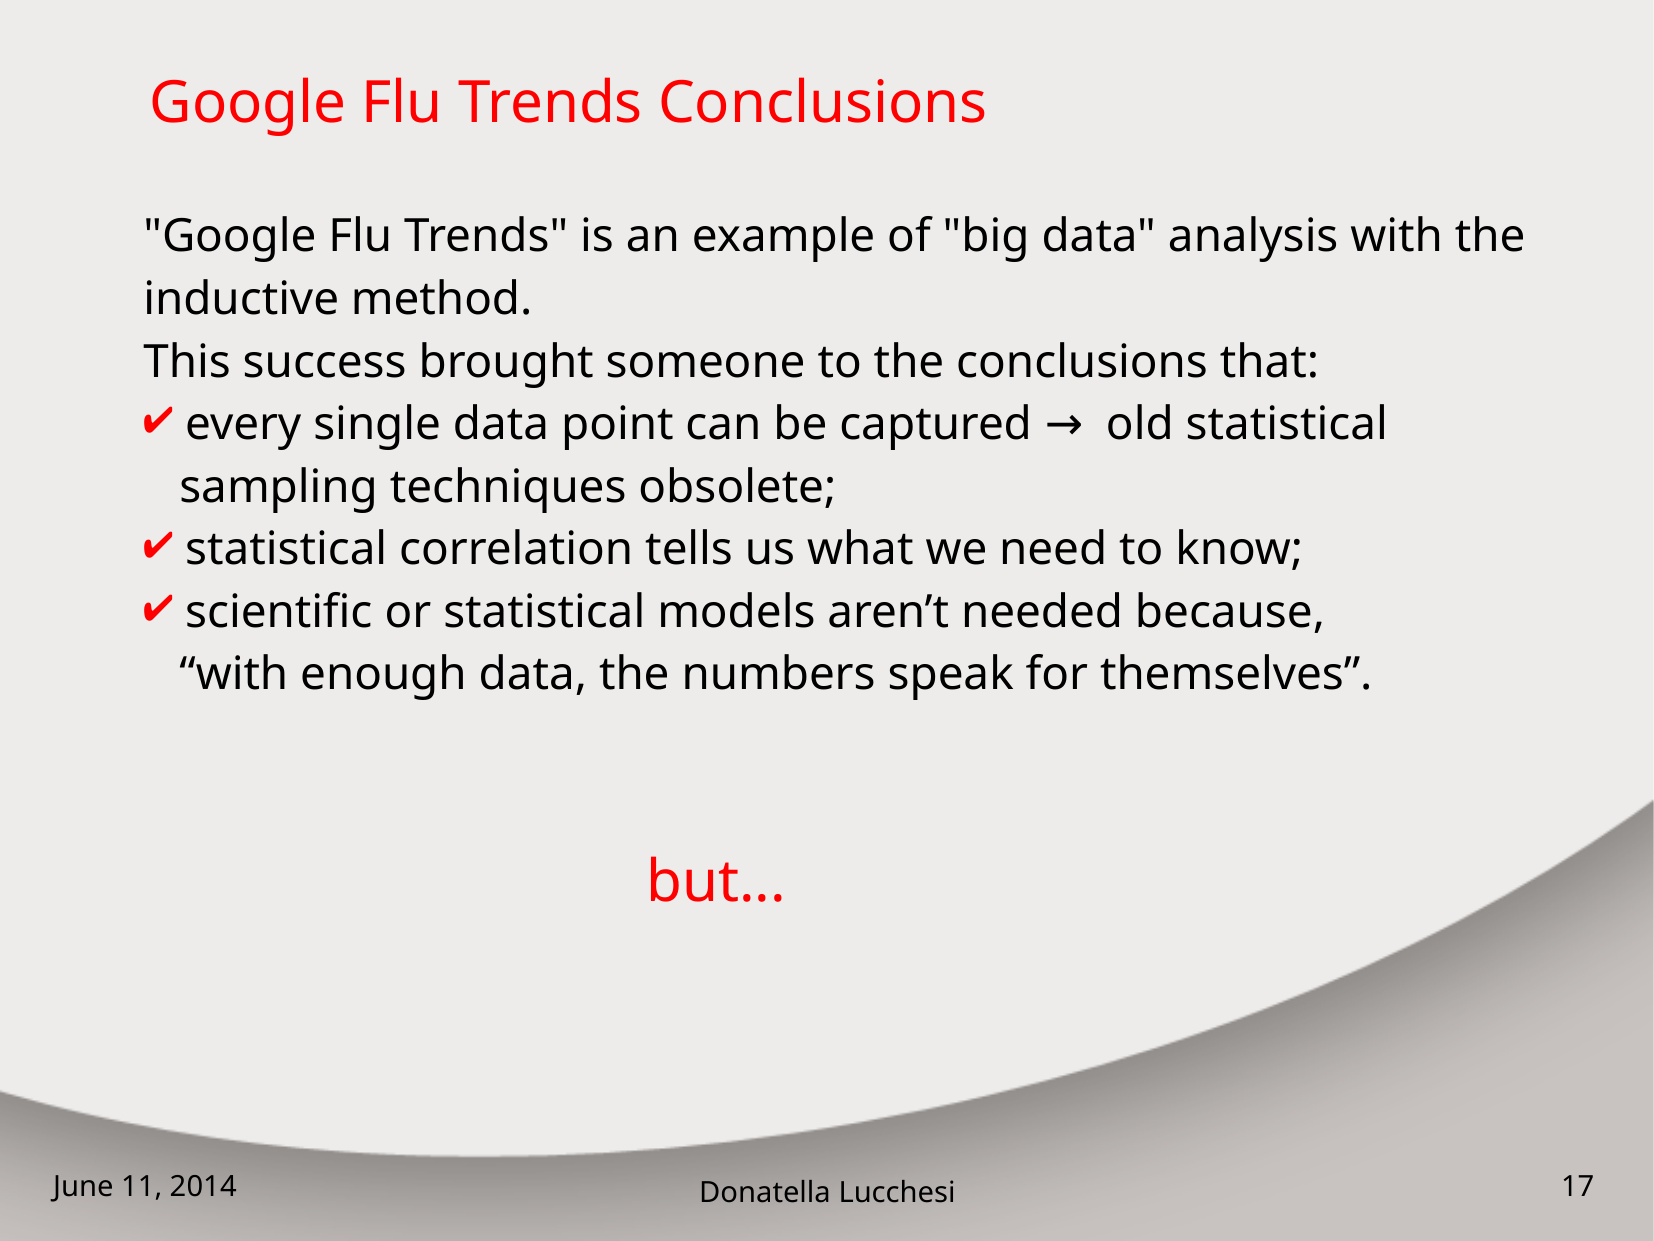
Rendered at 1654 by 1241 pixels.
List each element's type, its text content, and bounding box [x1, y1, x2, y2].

picture [0, 0, 1654, 1241]
text_box "Google Flu Trends" is an example of "big data" analysis with the inductive method. This success brought someone to the conclusions that: every single data point can be captured → old statistical sampling techniques obsolete; statistical correlation tells us what we need to know; scientific or statistical models aren’t needed because, “with enough data, the numbers speak for themselves”. [128, 195, 1536, 721]
text_box Google Flu Trends Conclusions [134, 53, 996, 150]
text_box but... [631, 831, 798, 944]
